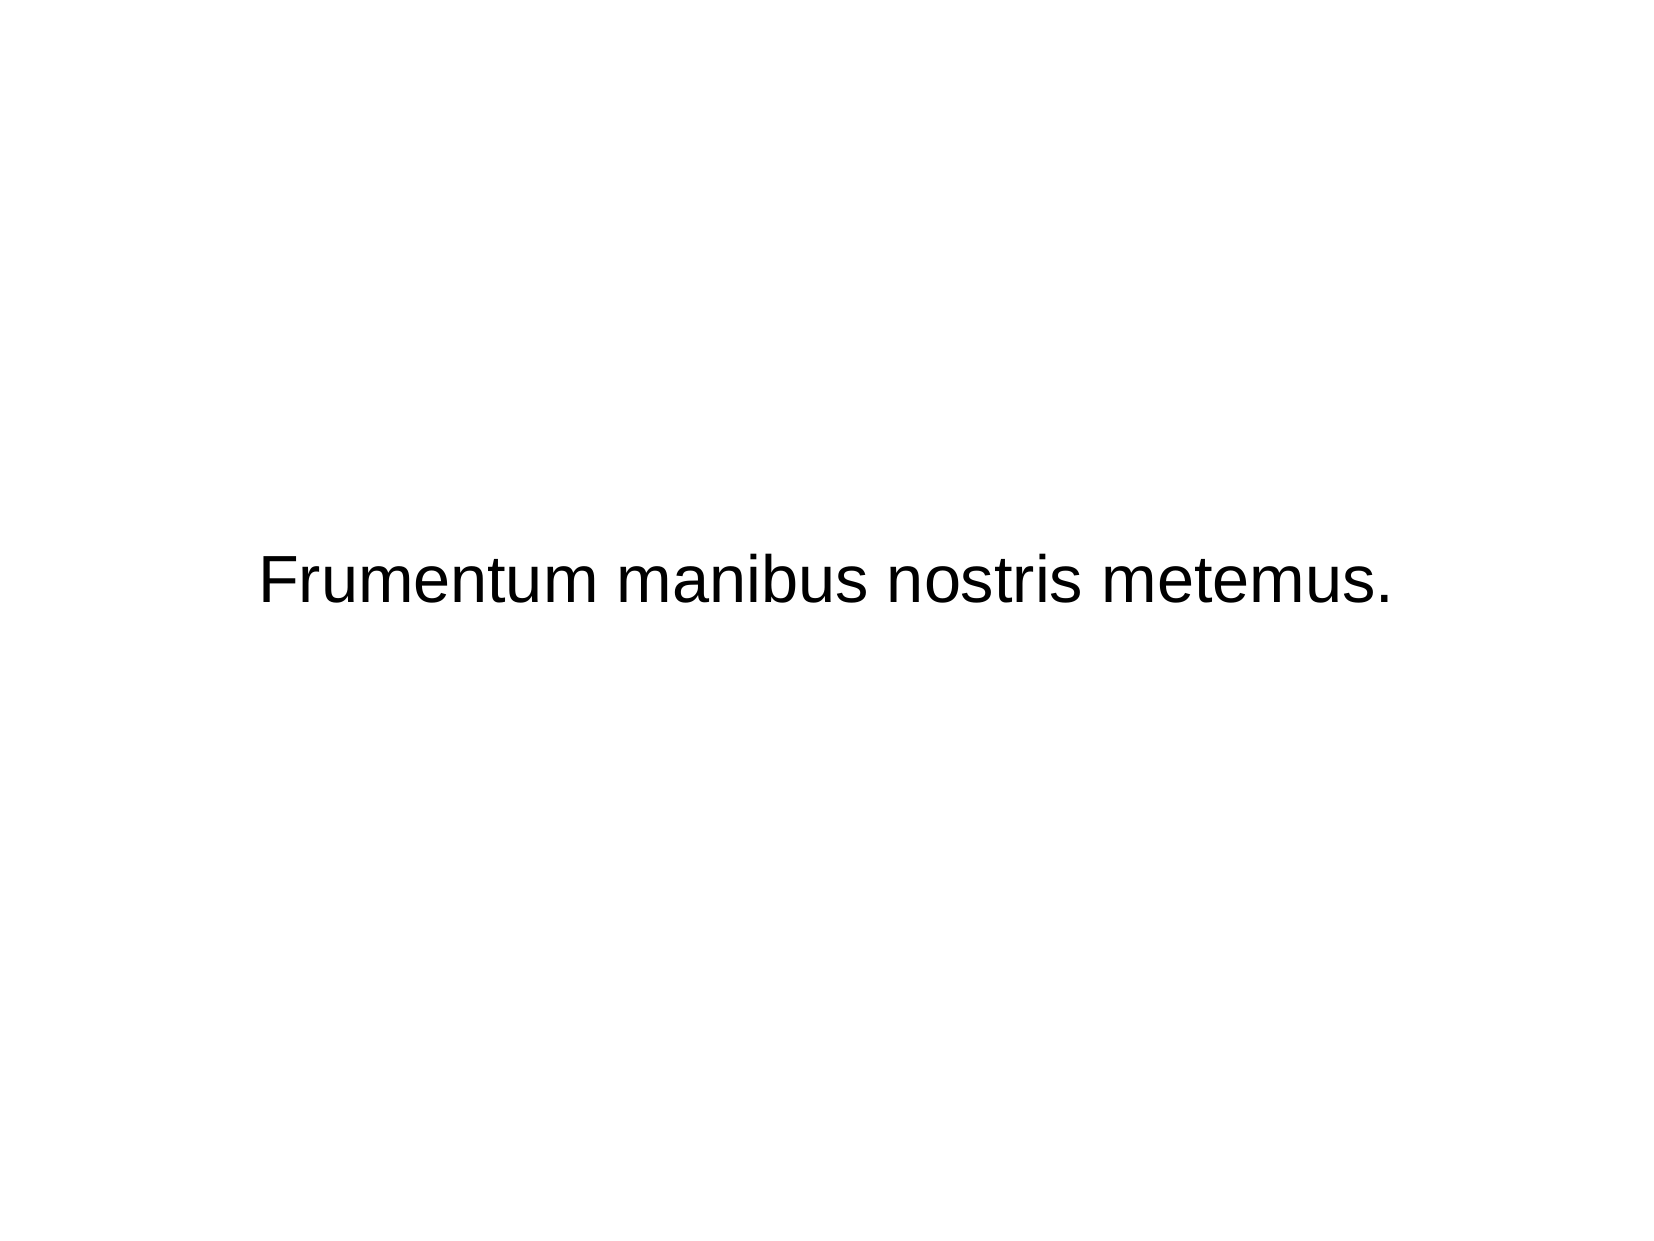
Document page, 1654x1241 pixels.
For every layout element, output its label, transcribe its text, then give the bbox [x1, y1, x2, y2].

subtitle Frumentum manibus nostris metemus. [82, 56, 1571, 1102]
